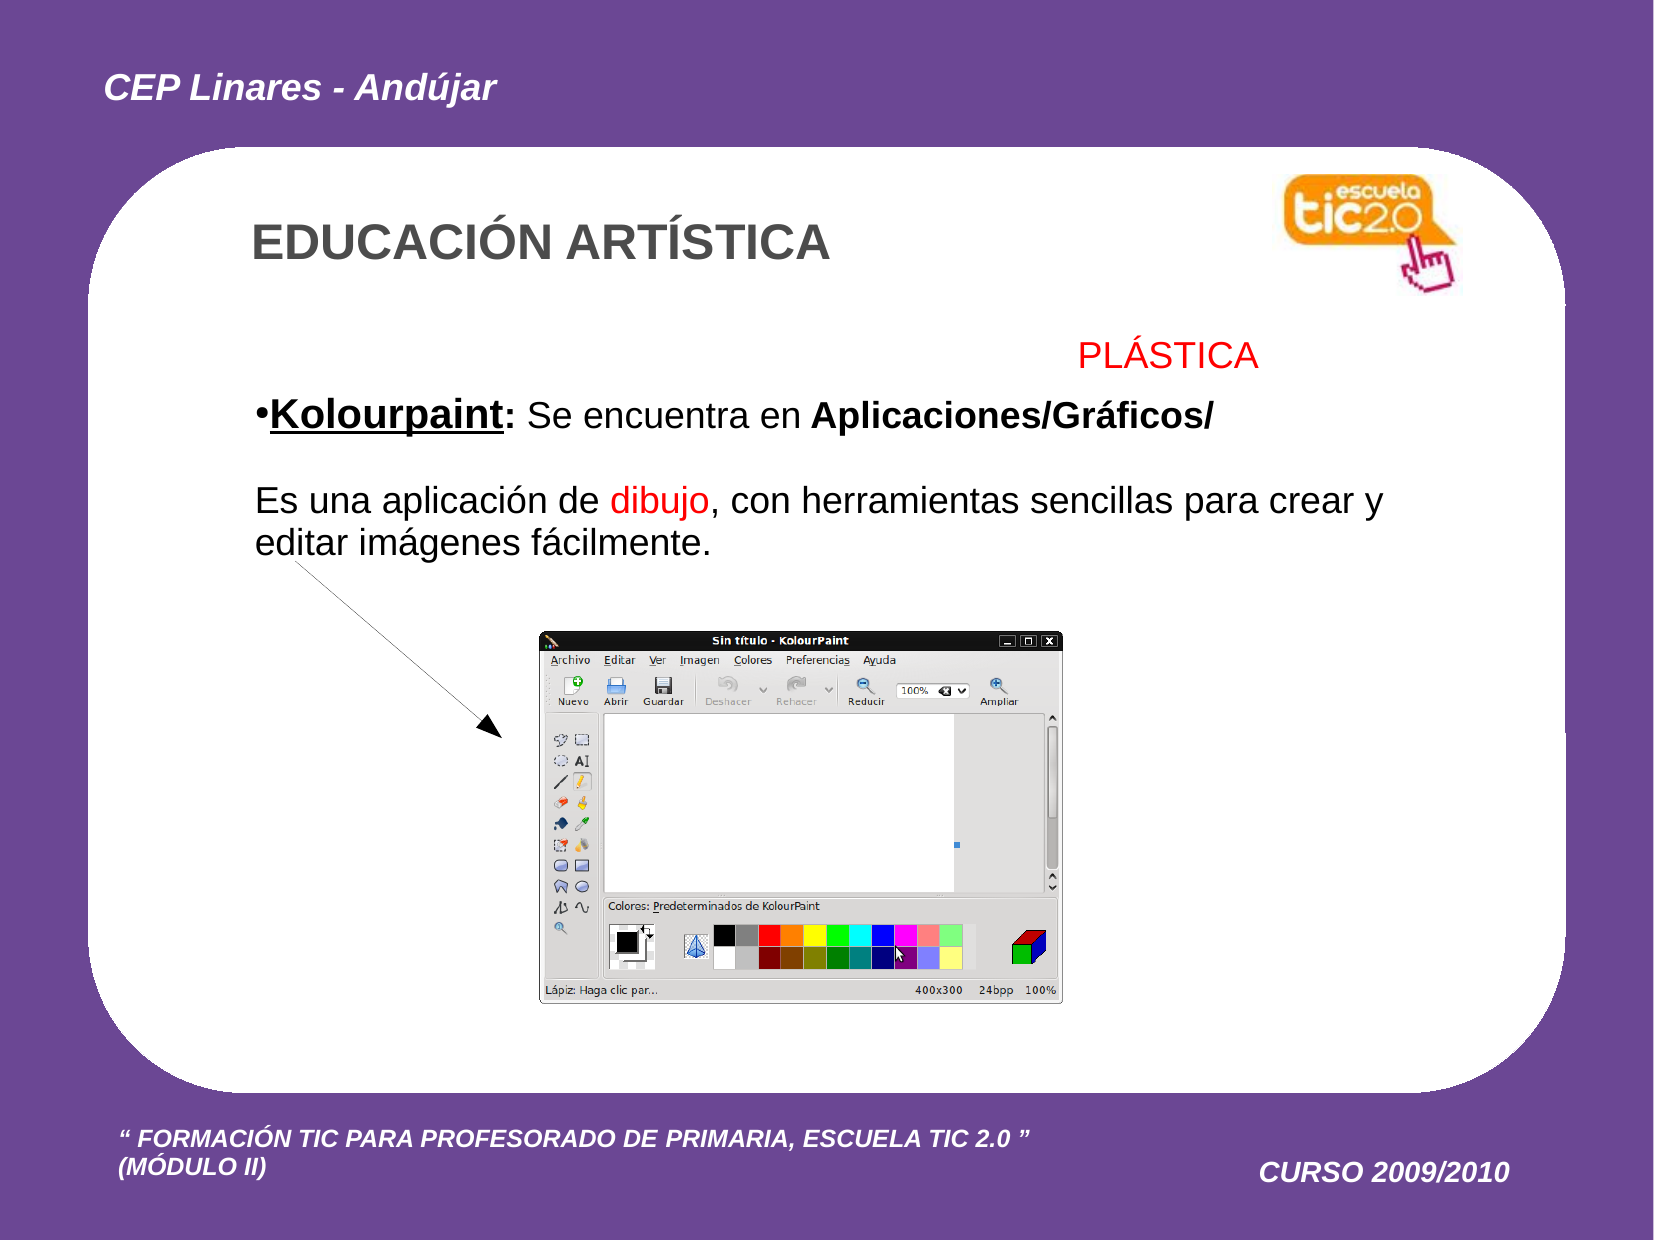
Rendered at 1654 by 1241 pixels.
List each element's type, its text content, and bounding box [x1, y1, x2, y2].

text_box PLÁSTICA [1062, 326, 1275, 384]
picture [539, 631, 1063, 1004]
text_box EDUCACIÓN ARTÍSTICA [236, 206, 1152, 279]
text_box Kolourpaint: Se encuentra en Aplicaciones/Gráficos/ Es una aplicación de dibujo, con herramientas sencillas para crear y editar imágenes fácilmente. [239, 383, 1447, 659]
picture [1272, 174, 1463, 296]
